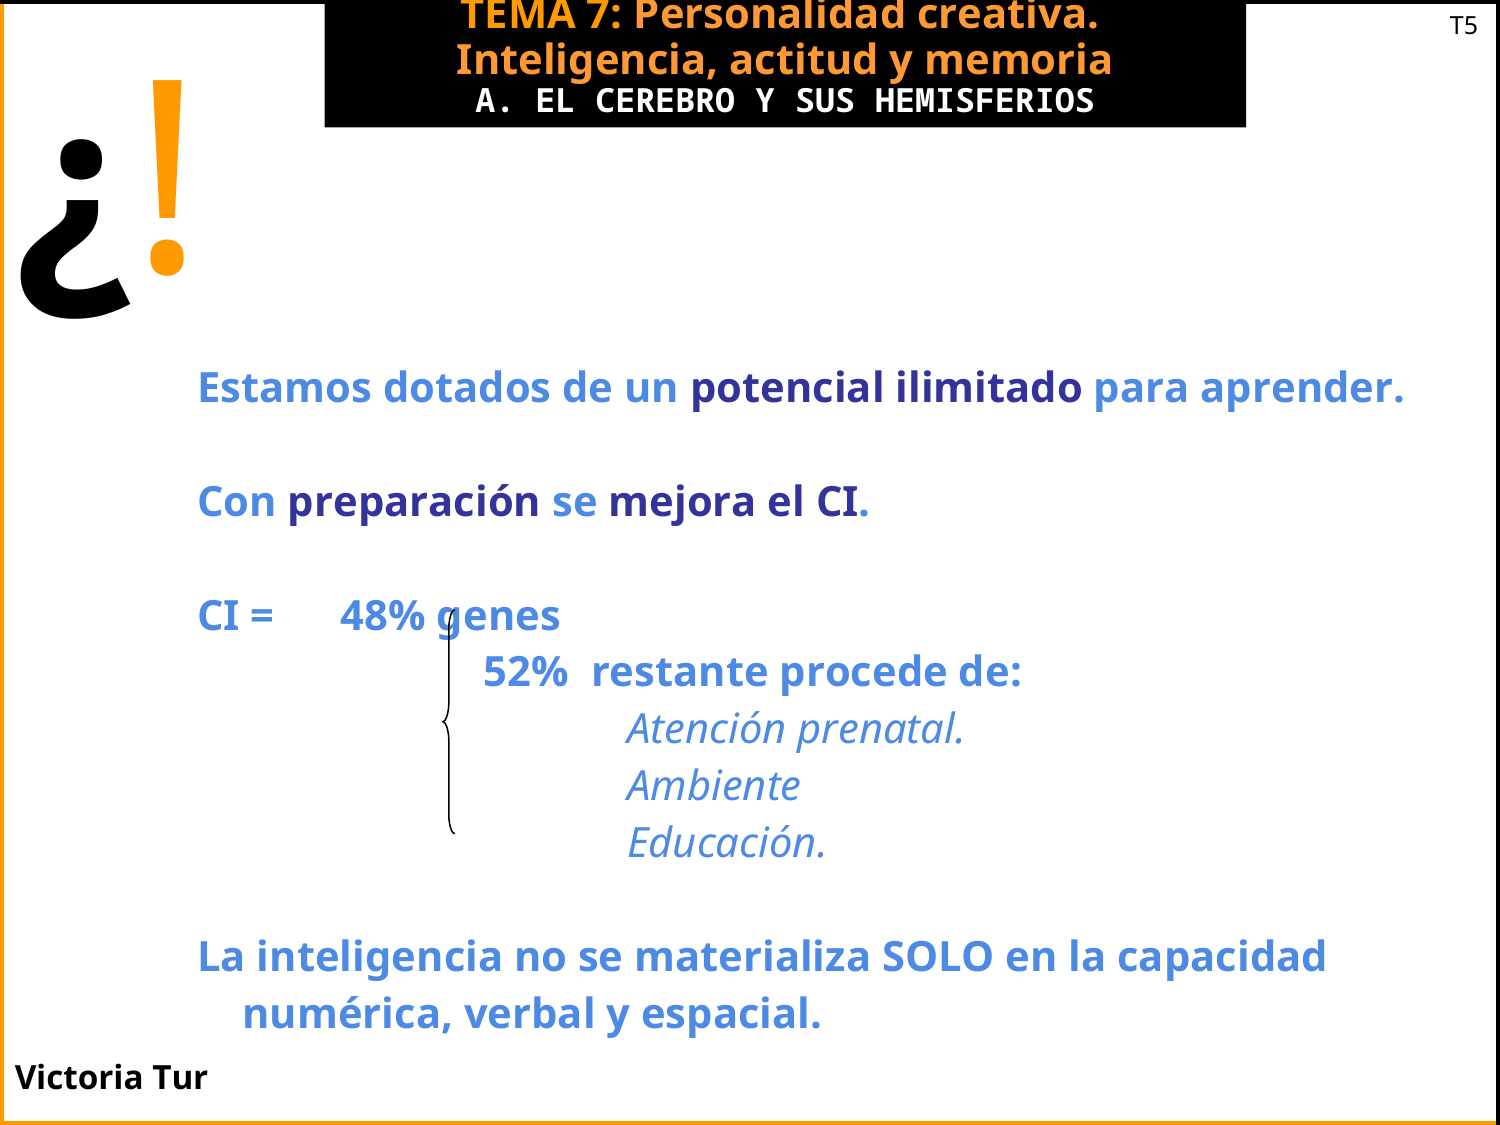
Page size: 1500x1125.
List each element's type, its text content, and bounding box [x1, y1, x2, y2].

text_box Estamos dotados de un potencial ilimitado para aprender. Con preparación se mejora el CI. CI = 48% genes 52% restante procede de: Atención prenatal. Ambiente Educación. La inteligencia no se materializa SOLO en la capacidad numérica, verbal y espacial. [183, 350, 1470, 582]
text_box T5 [1435, 0, 1500, 50]
